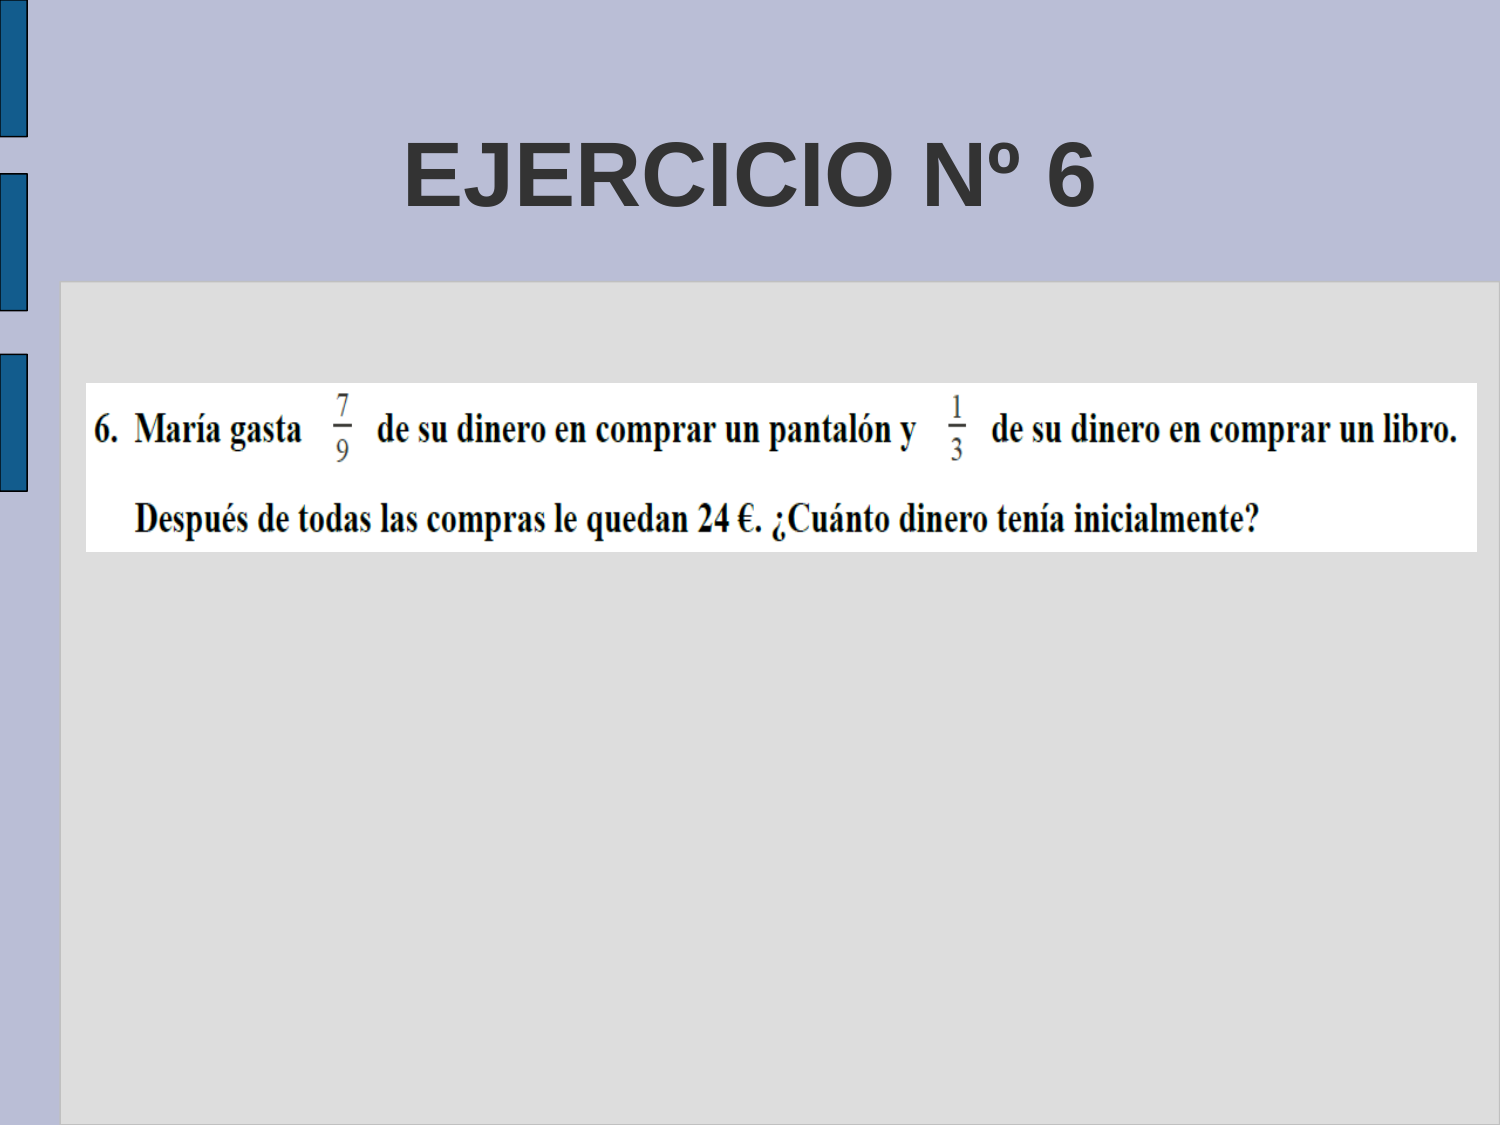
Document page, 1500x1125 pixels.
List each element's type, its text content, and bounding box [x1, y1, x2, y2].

picture [86, 383, 1477, 552]
title EJERCICIO Nº 6 [110, 80, 1391, 271]
